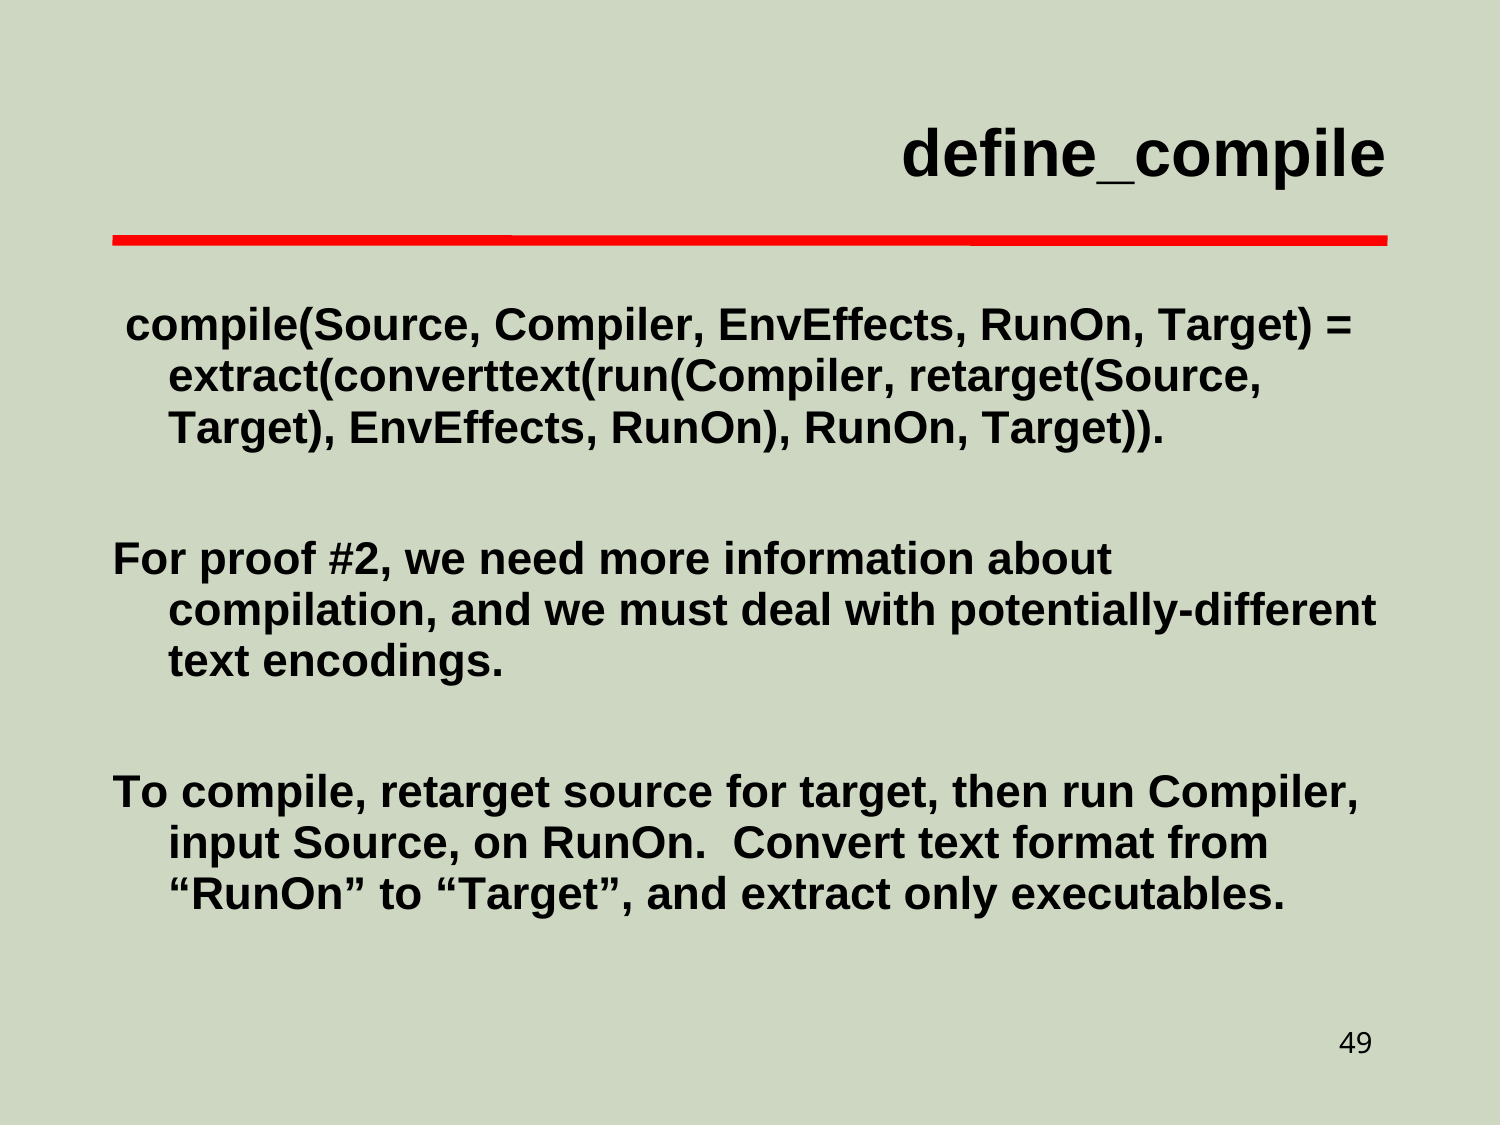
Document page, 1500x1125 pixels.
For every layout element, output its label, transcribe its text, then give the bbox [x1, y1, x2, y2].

list compile(Source, Compiler, EnvEffects, RunOn, Target) = extract(converttext(run(Compiler, retarget(Source, Target), EnvEffects, RunOn), RunOn, Target)). For proof #2, we need more information about compilation, and we must deal with potentially-different text encodings. To compile, retarget source for target, then run Compiler, input Source, on RunOn. Convert text format from “RunOn” to “Target”, and extract only executables. [112, 299, 1387, 1099]
title define_compile [124, 117, 1387, 192]
